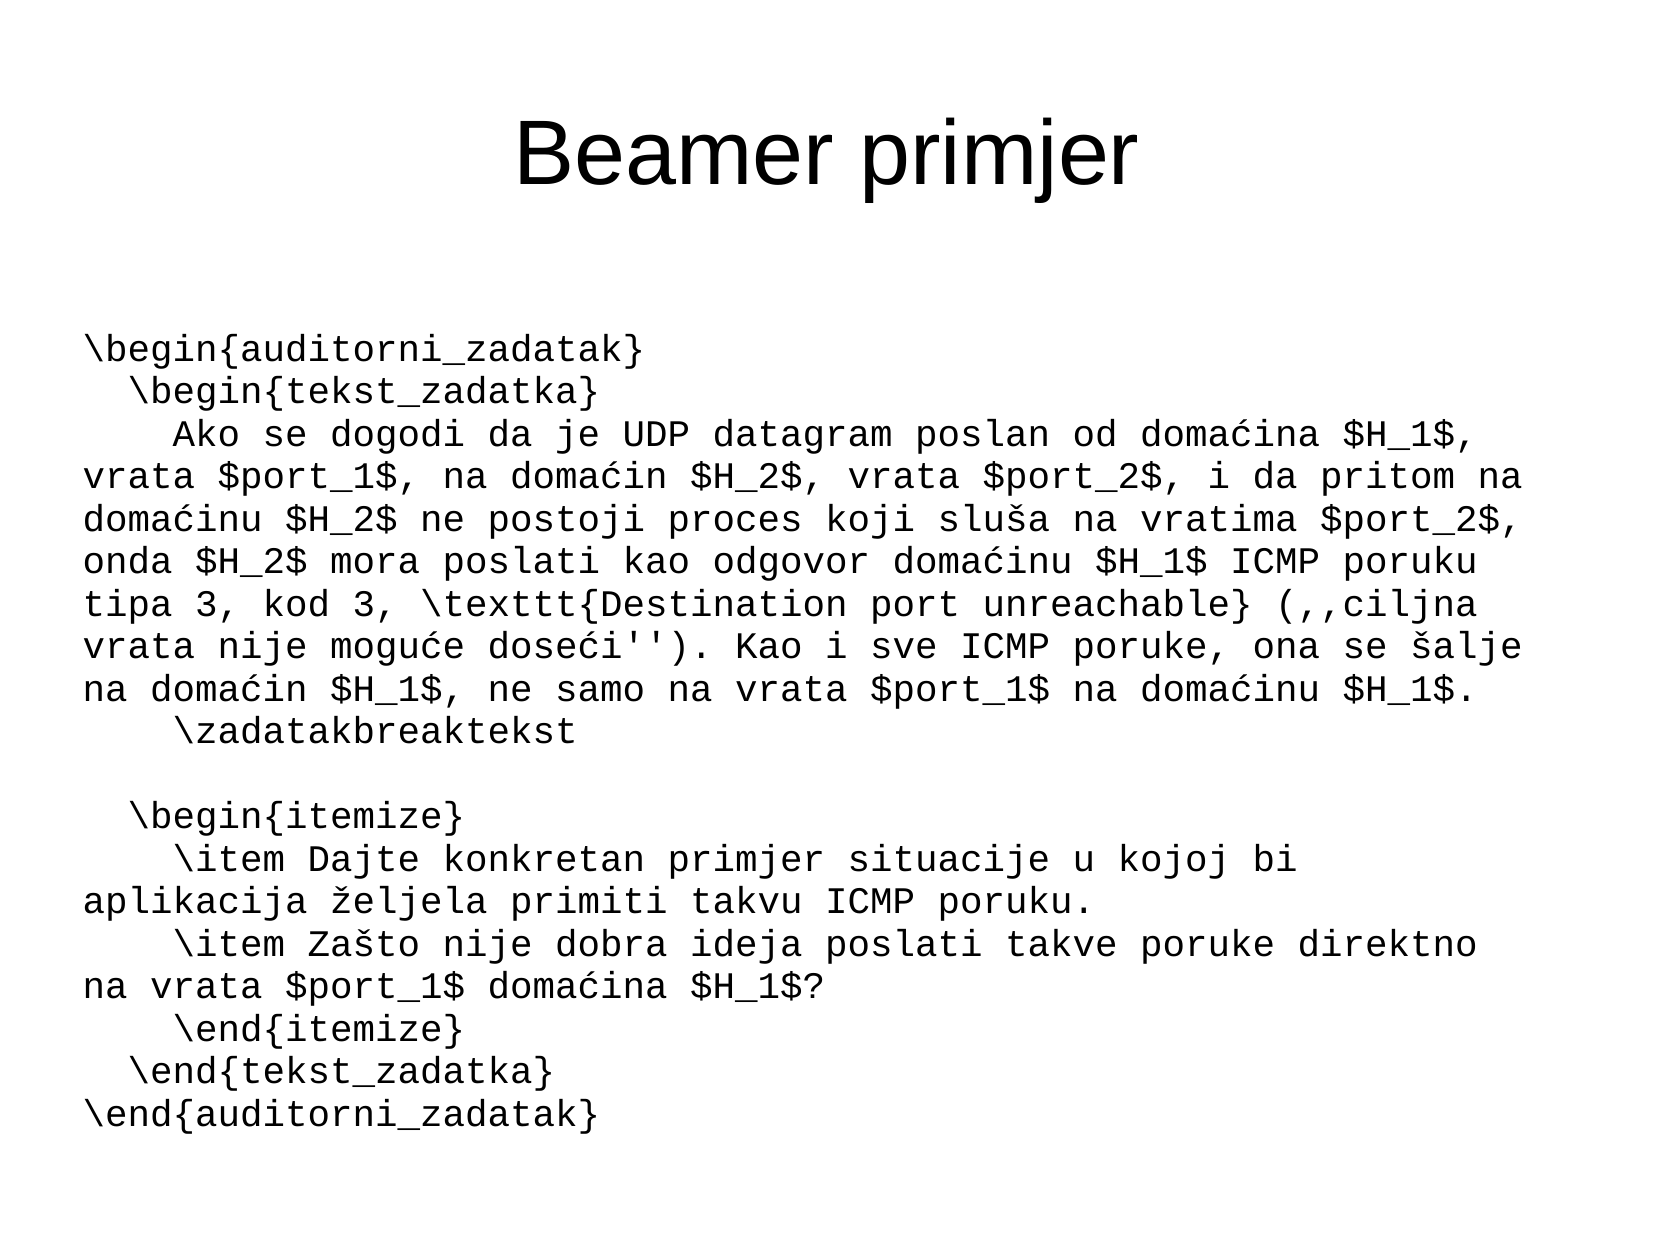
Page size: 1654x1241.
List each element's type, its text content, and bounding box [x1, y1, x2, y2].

title Beamer primjer [82, 49, 1571, 257]
subtitle \begin{auditorni_zadatak} \begin{tekst_zadatka} Ako se dogodi da je UDP datagram poslan od domaćina $H_1$, vrata $port_1$, na domaćin $H_2$, vrata $port_2$, i da pritom na domaćinu $H_2$ ne postoji proces koji sluša na vratima $port_2$, onda $H_2$ mora poslati kao odgovor domaćinu $H_1$ ICMP poruku tipa 3, kod 3, \texttt{Destination port unreachable} (,,ciljna vrata nije moguće doseći''). Kao i sve ICMP poruke, ona se šalje na domaćin $H_1$, ne samo na vrata $port_1$ na domaćinu $H_1$. \zadatakbreaktekst \begin{itemize} \item Dajte konkretan primjer situacije u kojoj bi aplikacija željela primiti takvu ICMP poruku. \item Zašto nije dobra ideja poslati takve poruke direktno na vrata $port_1$ domaćina $H_1$? \end{itemize} \end{tekst_zadatka} \end{auditorni_zadatak} [82, 286, 1538, 1182]
